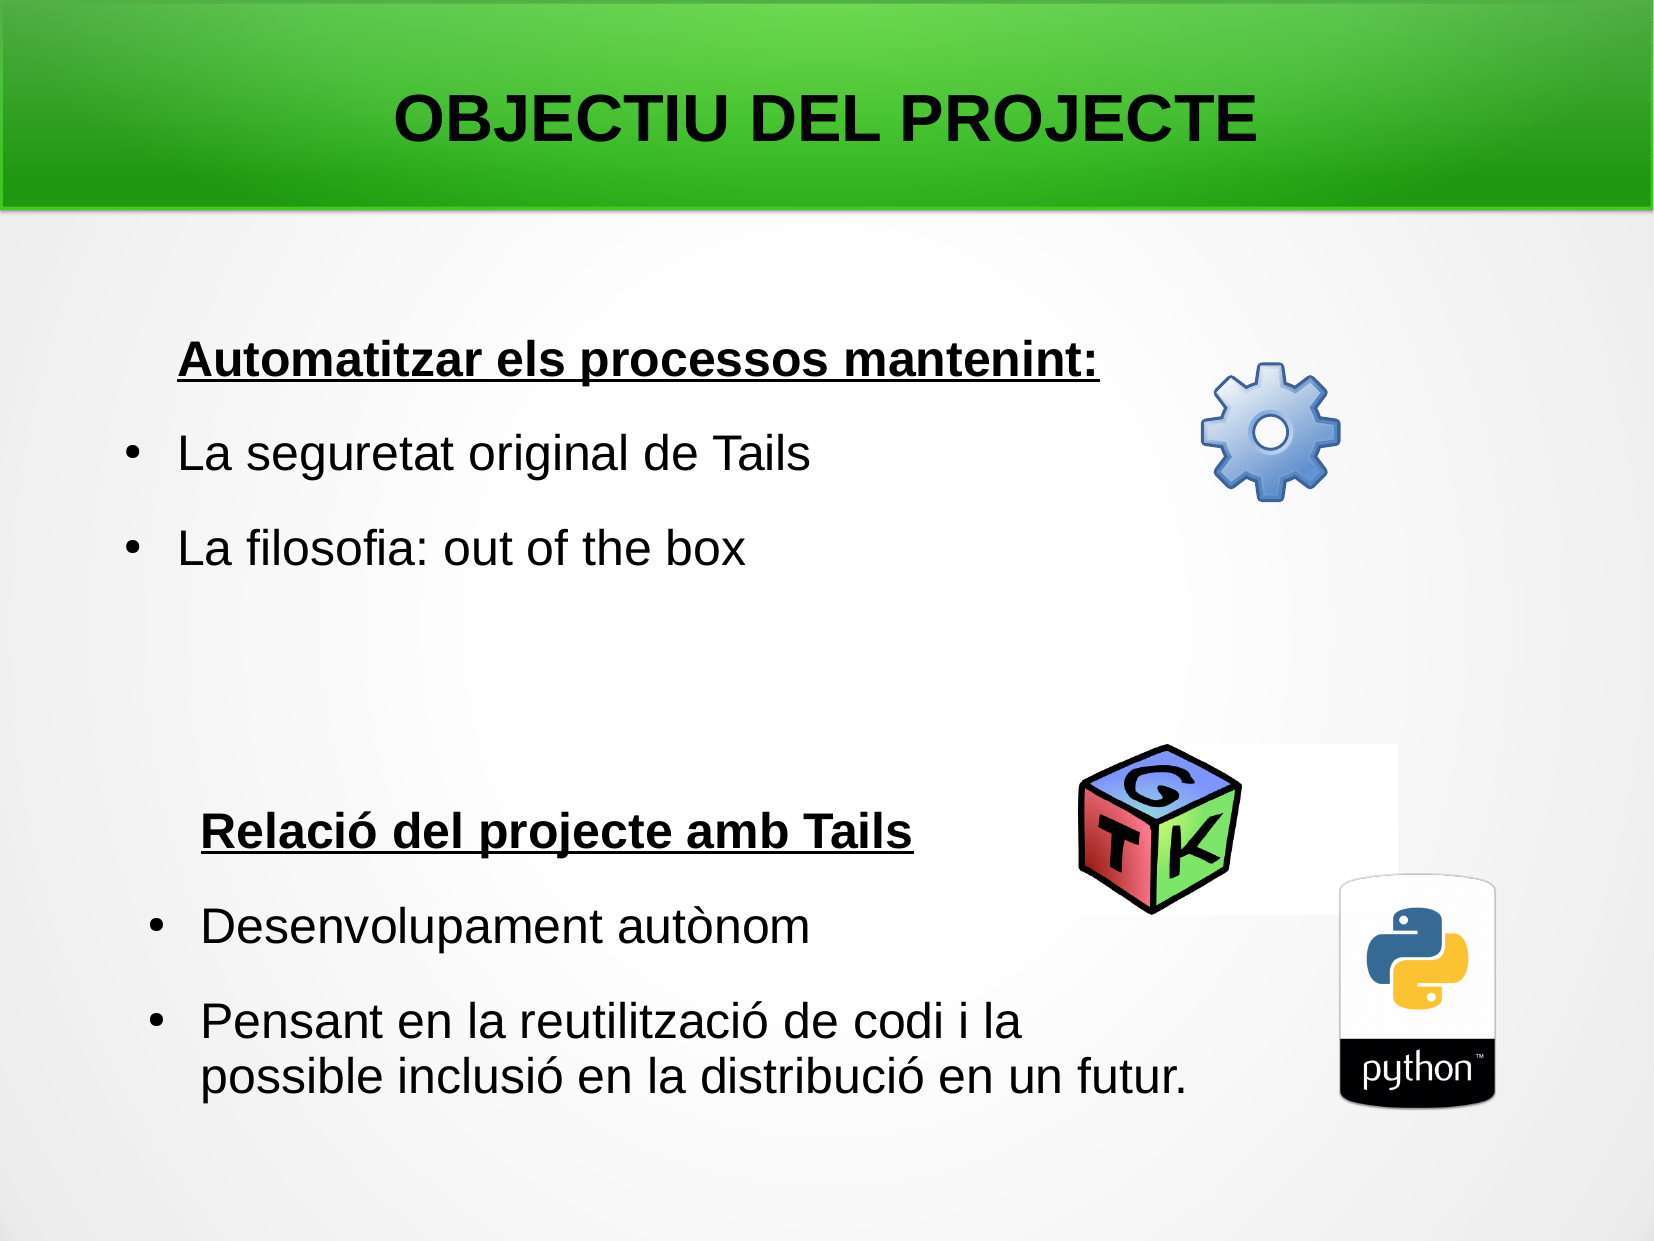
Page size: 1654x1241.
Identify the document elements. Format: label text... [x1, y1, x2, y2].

picture [1181, 342, 1360, 521]
title OBJECTIU DEL PROJECTE [82, 47, 1571, 189]
picture [921, 744, 1536, 1111]
list Automatitzar els processos mantenint: La seguretat original de Tails La filosofia: out of the box [106, 330, 1193, 662]
list Relació del projecte amb Tails Desenvolupament autònom Pensant en la reutilització de codi i la possible inclusió en la distribució en un futur. [129, 803, 1217, 1134]
